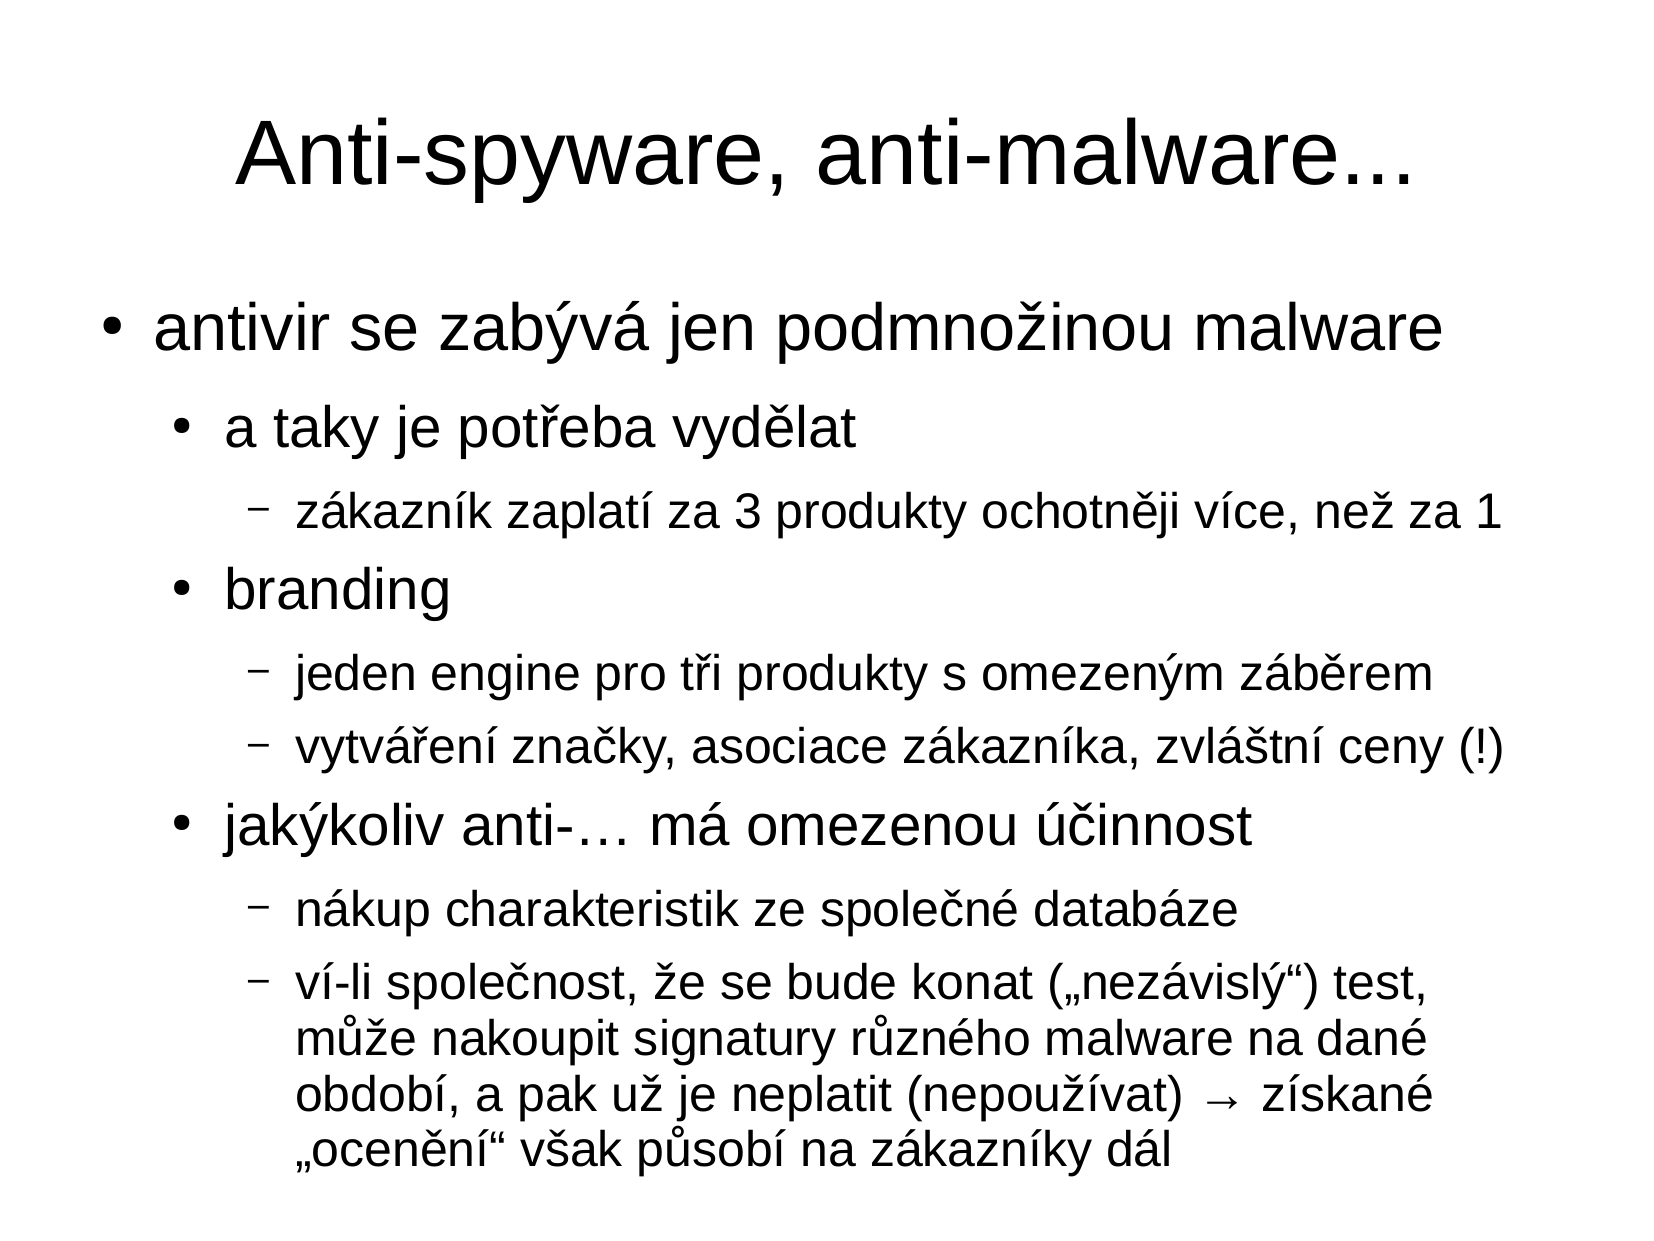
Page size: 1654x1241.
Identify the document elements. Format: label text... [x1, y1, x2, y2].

title Anti-spyware, anti-malware... [82, 49, 1571, 257]
list antivir se zabývá jen podmnožinou malware a taky je potřeba vydělat zákazník zaplatí za 3 produkty ochotněji více, než za 1 branding jeden engine pro tři produkty s omezeným záběrem vytváření značky, asociace zákazníka, zvláštní ceny (!) jakýkoliv anti-… má omezenou účinnost nákup charakteristik ze společné databáze ví-li společnost, že se bude konat („nezávislý“) test, může nakoupit signatury různého malware na dané období, a pak už je neplatit (nepoužívat) → získané „ocenění“ však působí na zákazníky dál [82, 290, 1538, 1178]
